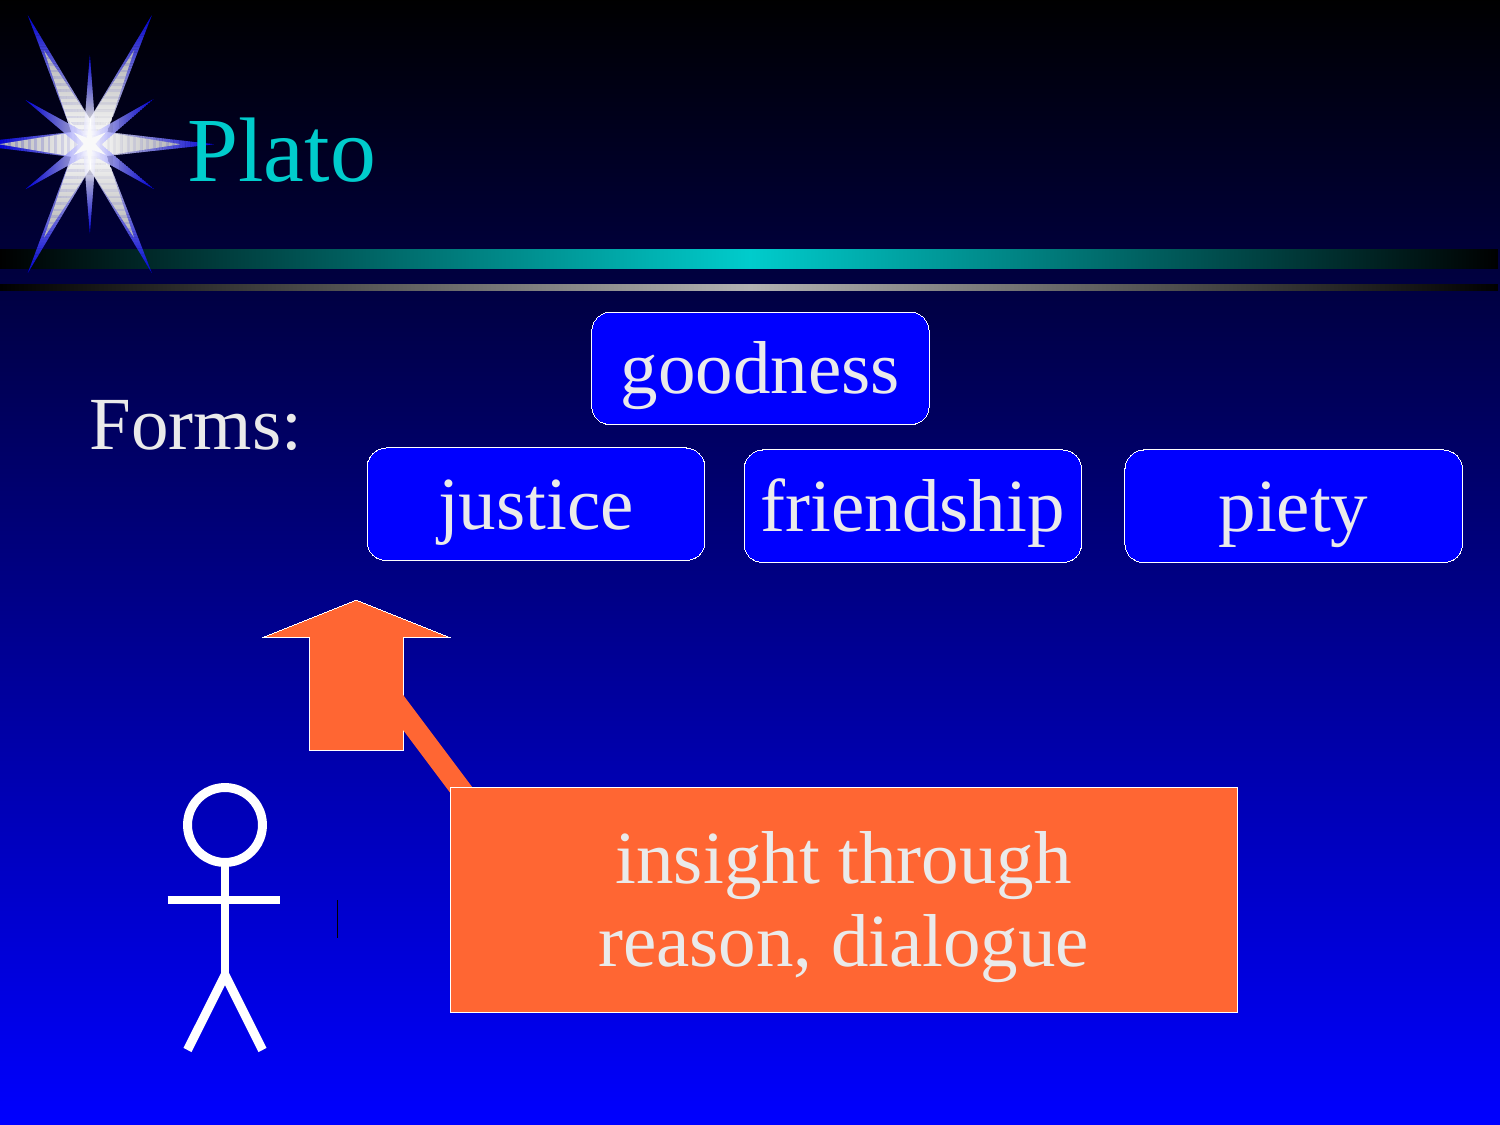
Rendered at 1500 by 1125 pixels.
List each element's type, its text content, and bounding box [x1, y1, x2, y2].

text_box friendship [744, 449, 1082, 563]
text_box [262, 600, 451, 751]
text_box insight through reason, dialogue [450, 787, 1238, 1013]
text_box piety [1124, 449, 1463, 563]
title Plato [187, 56, 1463, 244]
text_box justice [367, 447, 705, 561]
text_box Forms: [75, 375, 376, 473]
text_box goodness [591, 312, 930, 425]
